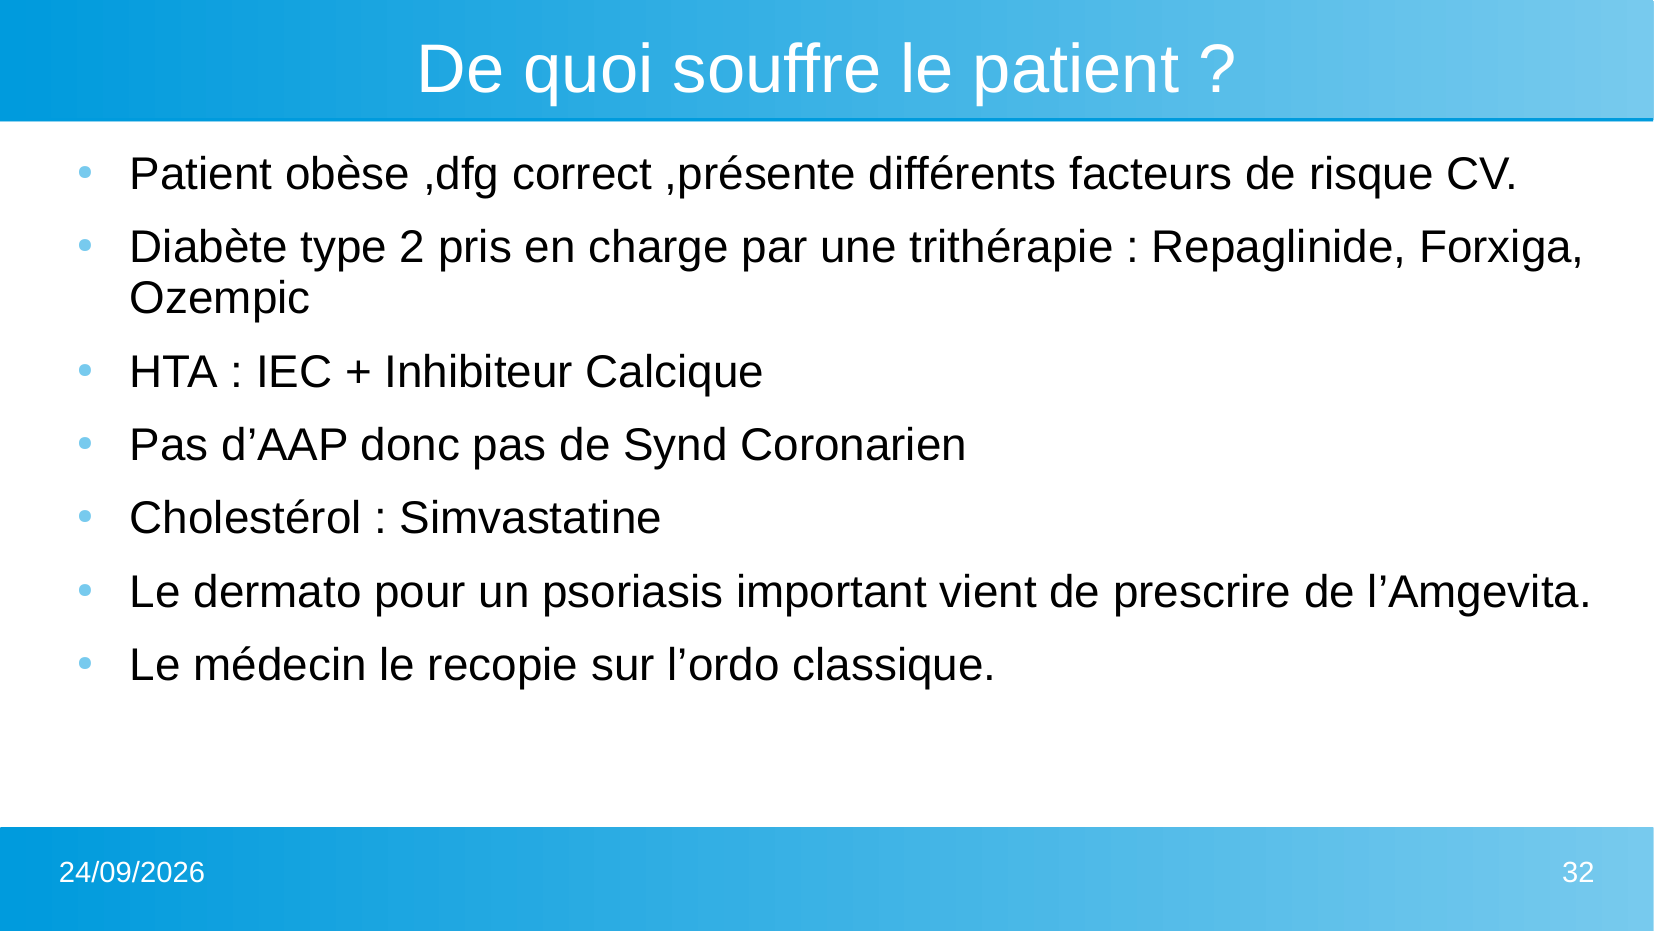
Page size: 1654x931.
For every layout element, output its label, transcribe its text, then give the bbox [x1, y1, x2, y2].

title De quoi souffre le patient ? [59, 29, 1595, 108]
list Patient obèse ,dfg correct ,présente différents facteurs de risque CV. Diabète type 2 pris en charge par une trithérapie : Repaglinide, Forxiga, Ozempic HTA : IEC + Inhibiteur Calcique Pas d’AAP donc pas de Synd Coronarien Cholestérol : Simvastatine Le dermato pour un psoriasis important vient de prescrire de l’Amgevita. Le médecin le recopie sur l’ordo classique. [59, 147, 1595, 768]
